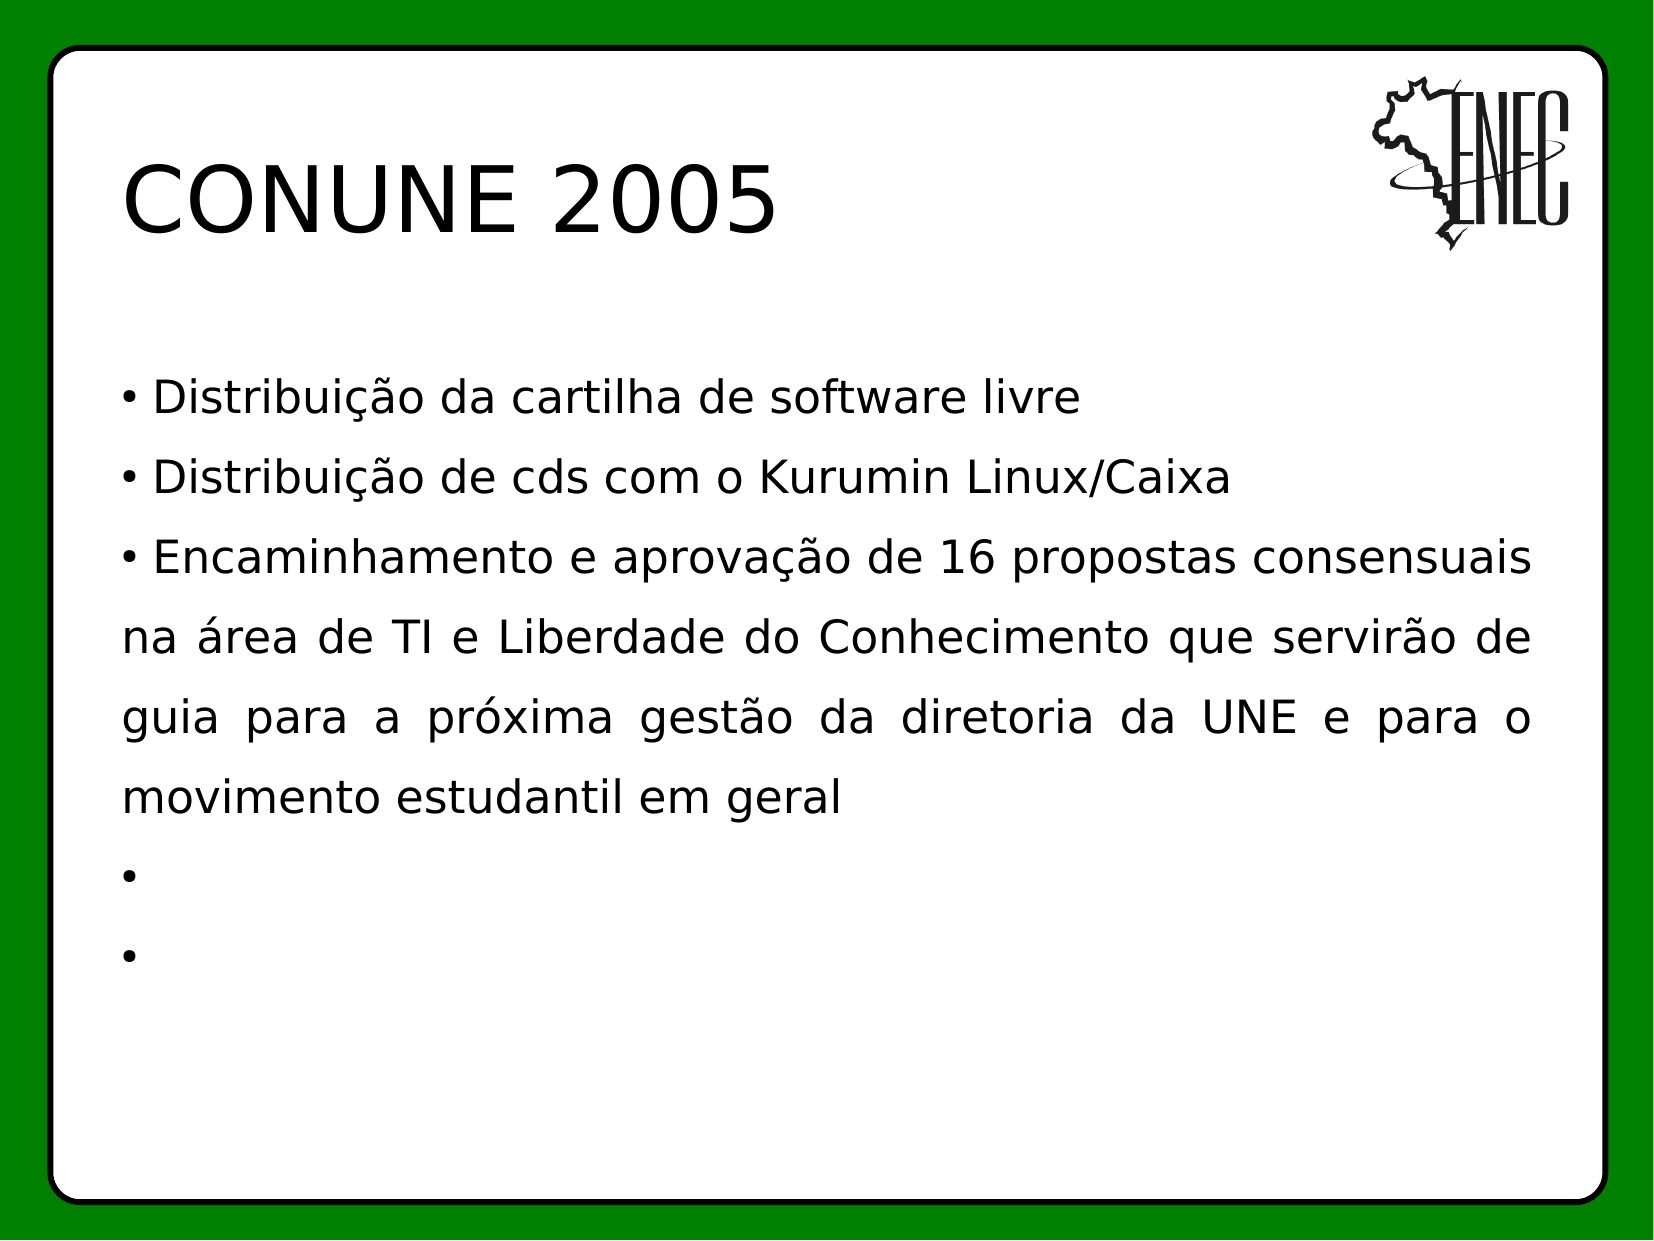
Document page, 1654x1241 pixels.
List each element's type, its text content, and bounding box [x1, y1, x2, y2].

title CONUNE 2005 [121, 93, 1534, 308]
picture [1367, 71, 1574, 273]
list Distribuição da cartilha de software livre Distribuição de cds com o Kurumin Linux/Caixa Encaminhamento e aprovação de 16 propostas consensuais na área de TI e Liberdade do Conhecimento que servirão de guia para a próxima gestão da diretoria da UNE e para o movimento estudantil em geral [121, 344, 1534, 1127]
